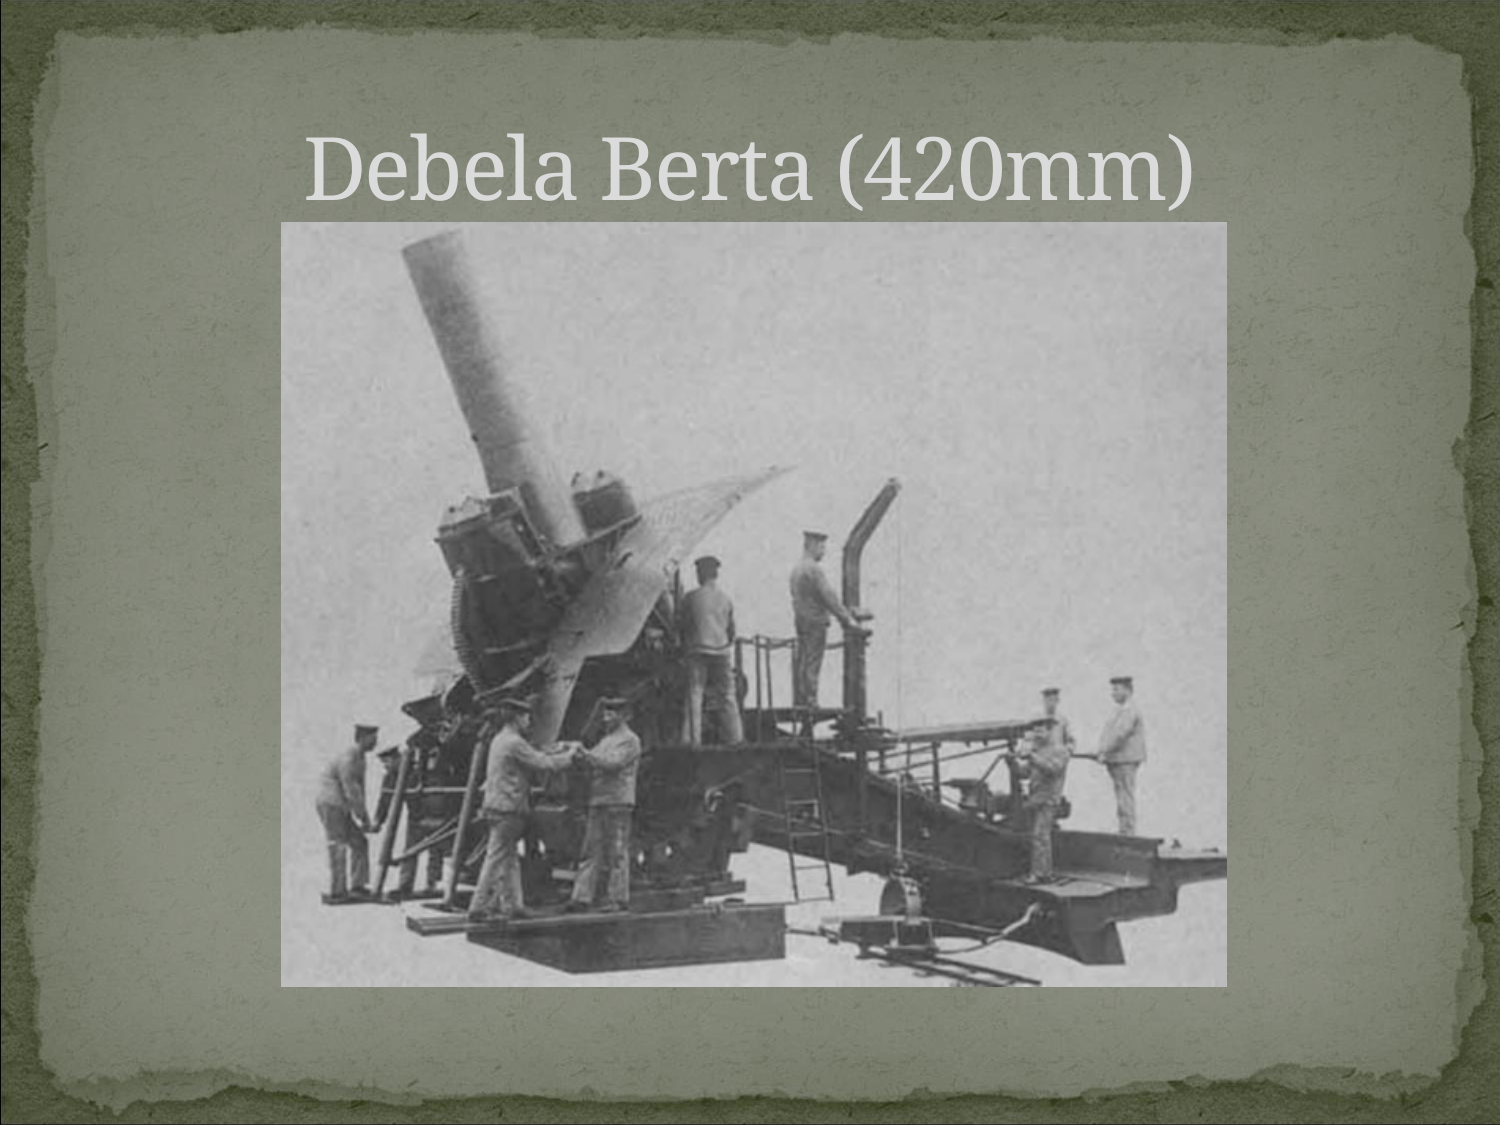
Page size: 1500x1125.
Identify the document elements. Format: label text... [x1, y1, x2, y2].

picture [0, 0, 1500, 1125]
title Debela Berta (420mm) [75, 24, 1425, 225]
